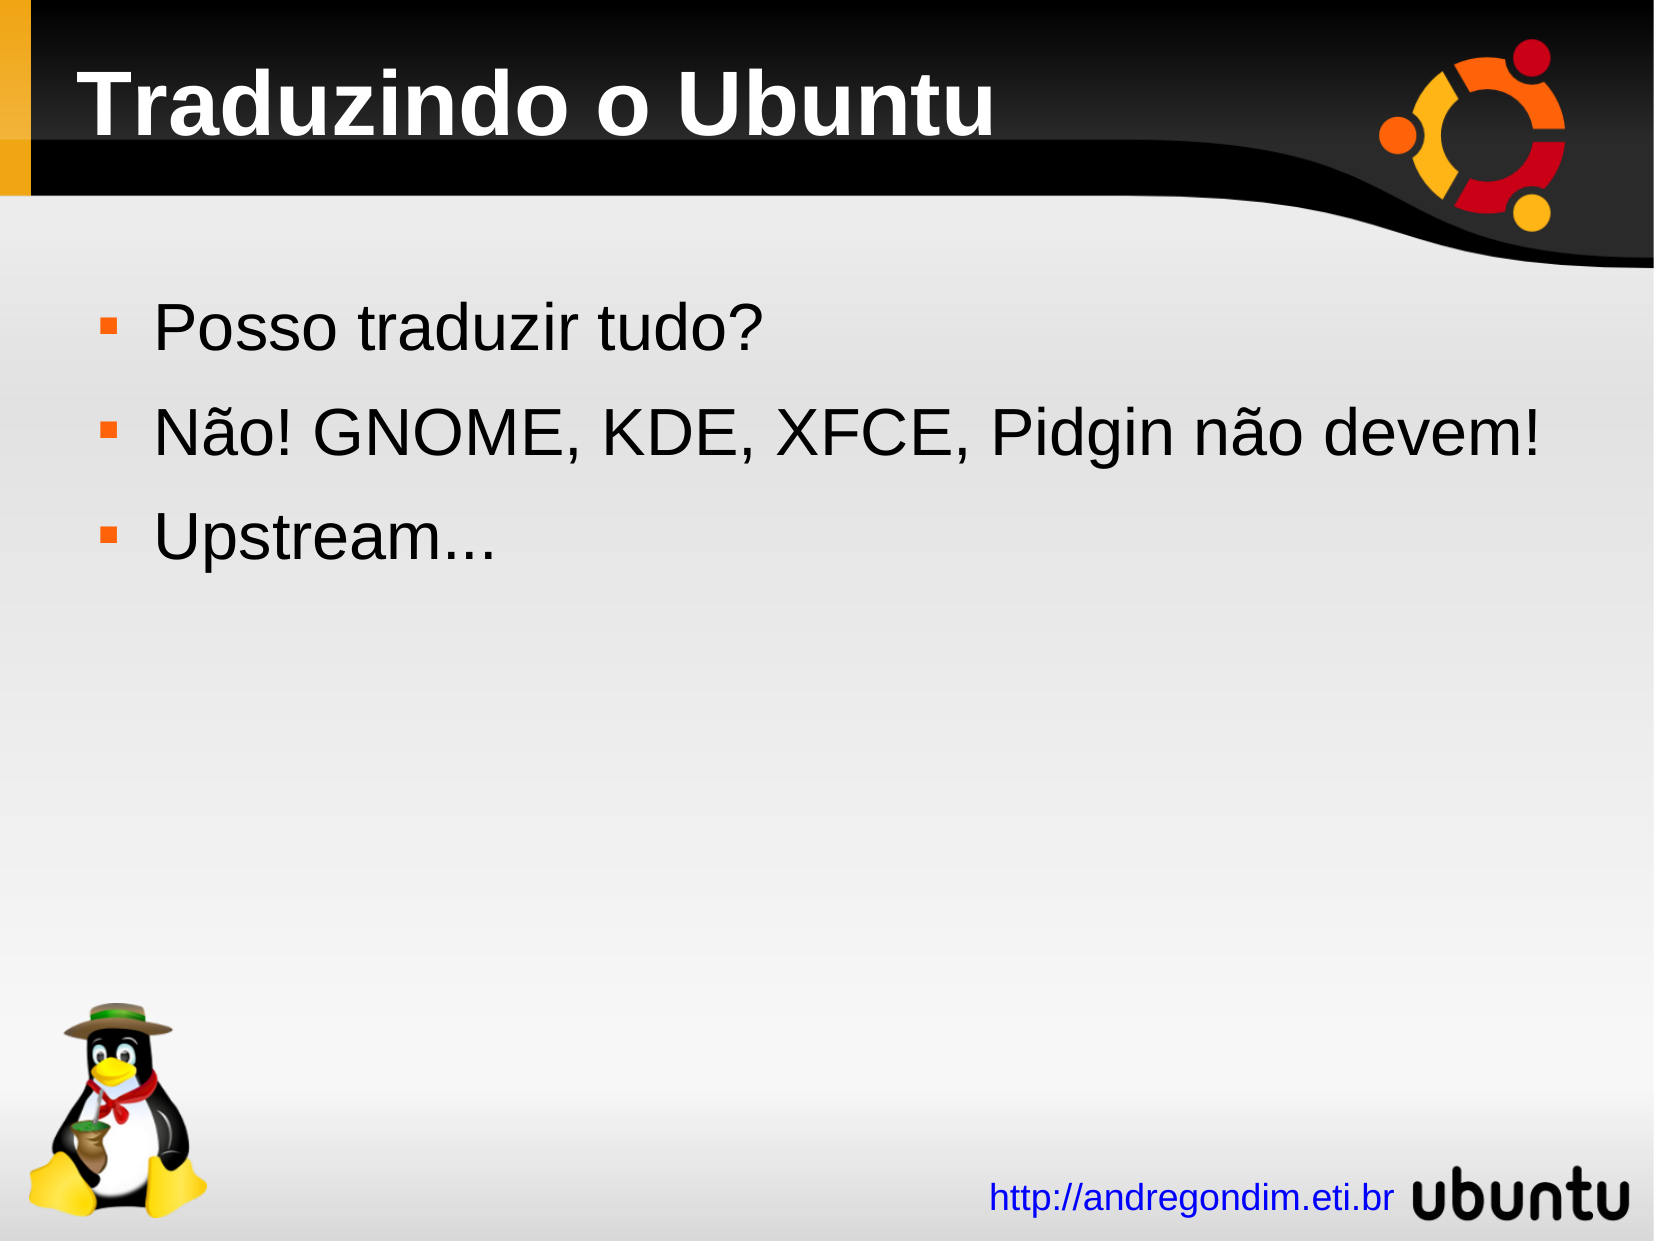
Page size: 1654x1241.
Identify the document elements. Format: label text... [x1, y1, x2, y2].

list Posso traduzir tudo? Não! GNOME, KDE, XFCE, Pidgin não devem! Upstream... [82, 290, 1571, 1094]
picture [0, 0, 1654, 1241]
title Traduzindo o Ubuntu [76, 7, 1565, 200]
